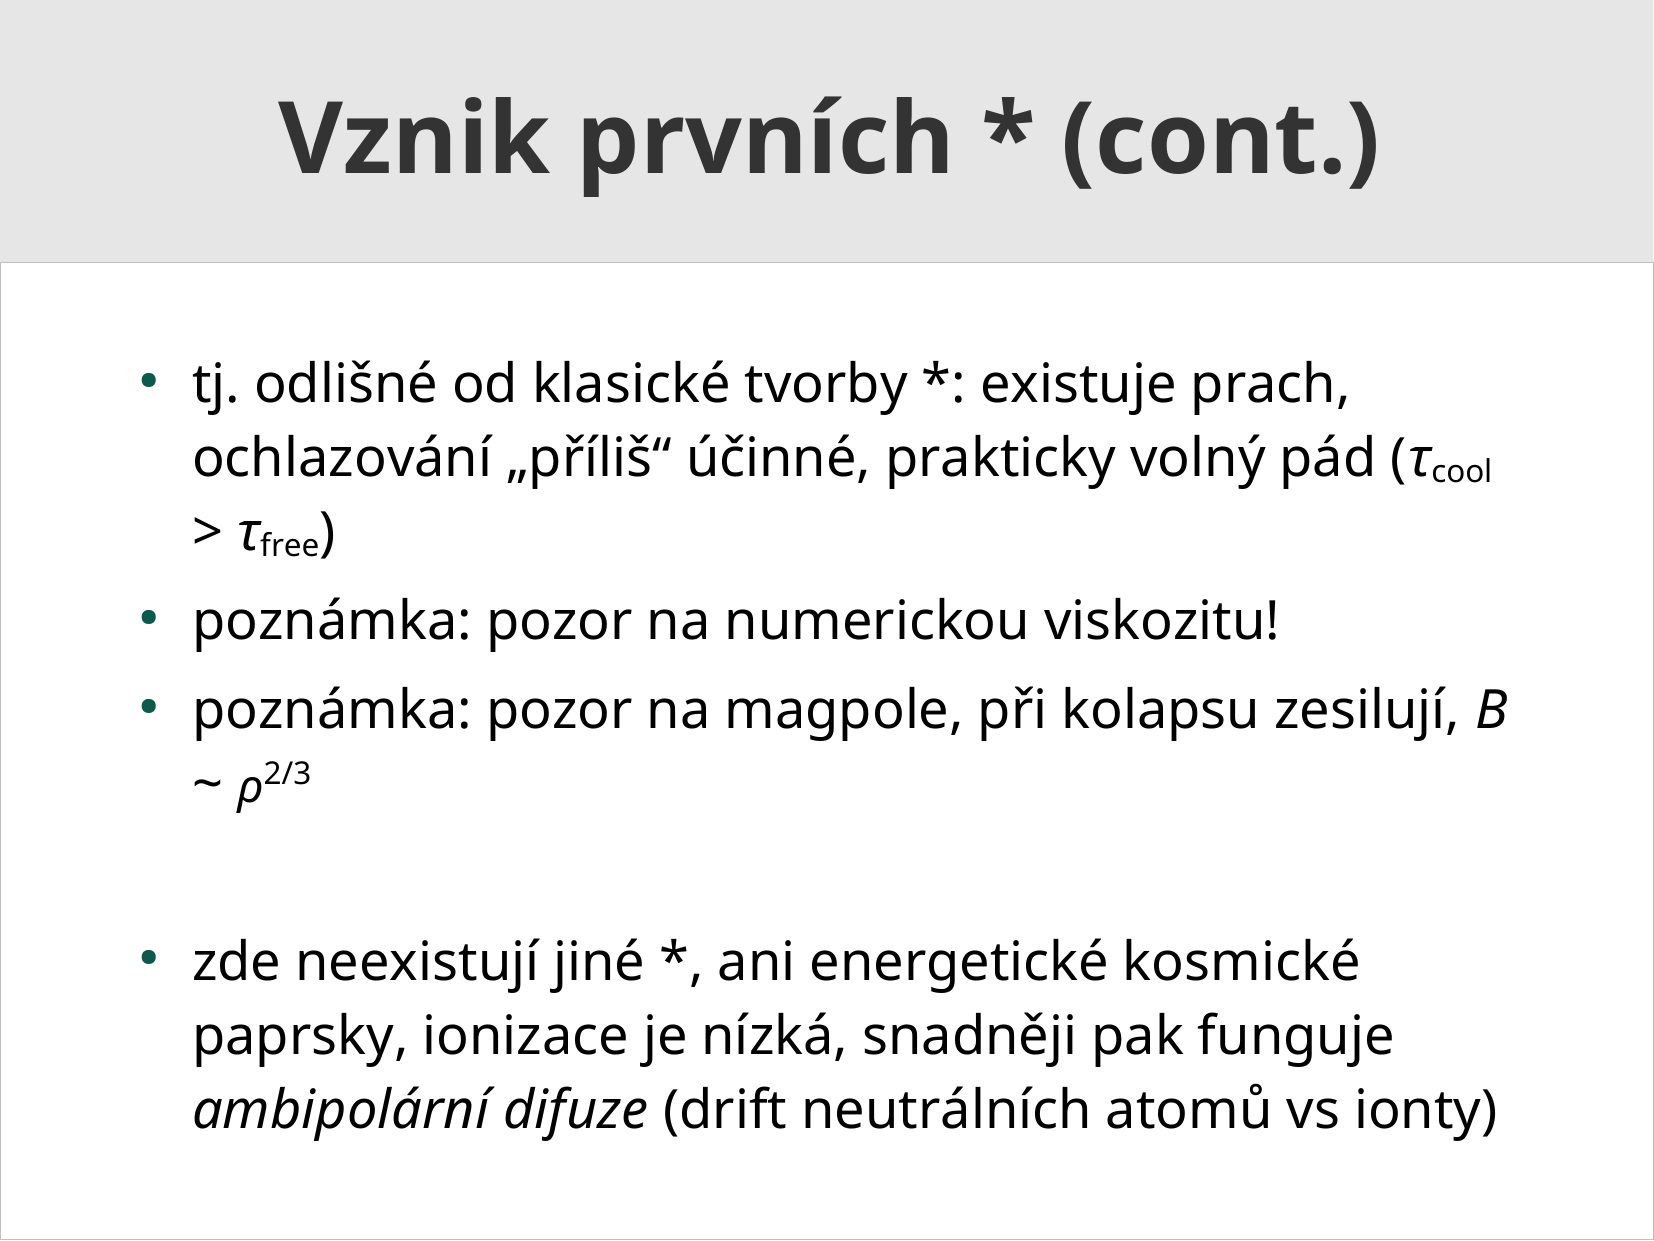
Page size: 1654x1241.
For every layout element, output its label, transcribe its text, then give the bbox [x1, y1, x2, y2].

list tj. odlišné od klasické tvorby *: existuje prach, ochlazování „příliš“ účinné, prakticky volný pád (τcool > τfree) poznámka: pozor na numerickou viskozitu! poznámka: pozor na magpole, při kolapsu zesilují, B ~ ρ2/3 zde neexistují jiné *, ani energetické kosmické paprsky, ionizace je nízká, snadněji pak funguje ambipolární difuze (drift neutrálních atomů vs ionty) [121, 344, 1534, 1064]
title Vznik prvních * (cont.) [124, 31, 1537, 239]
